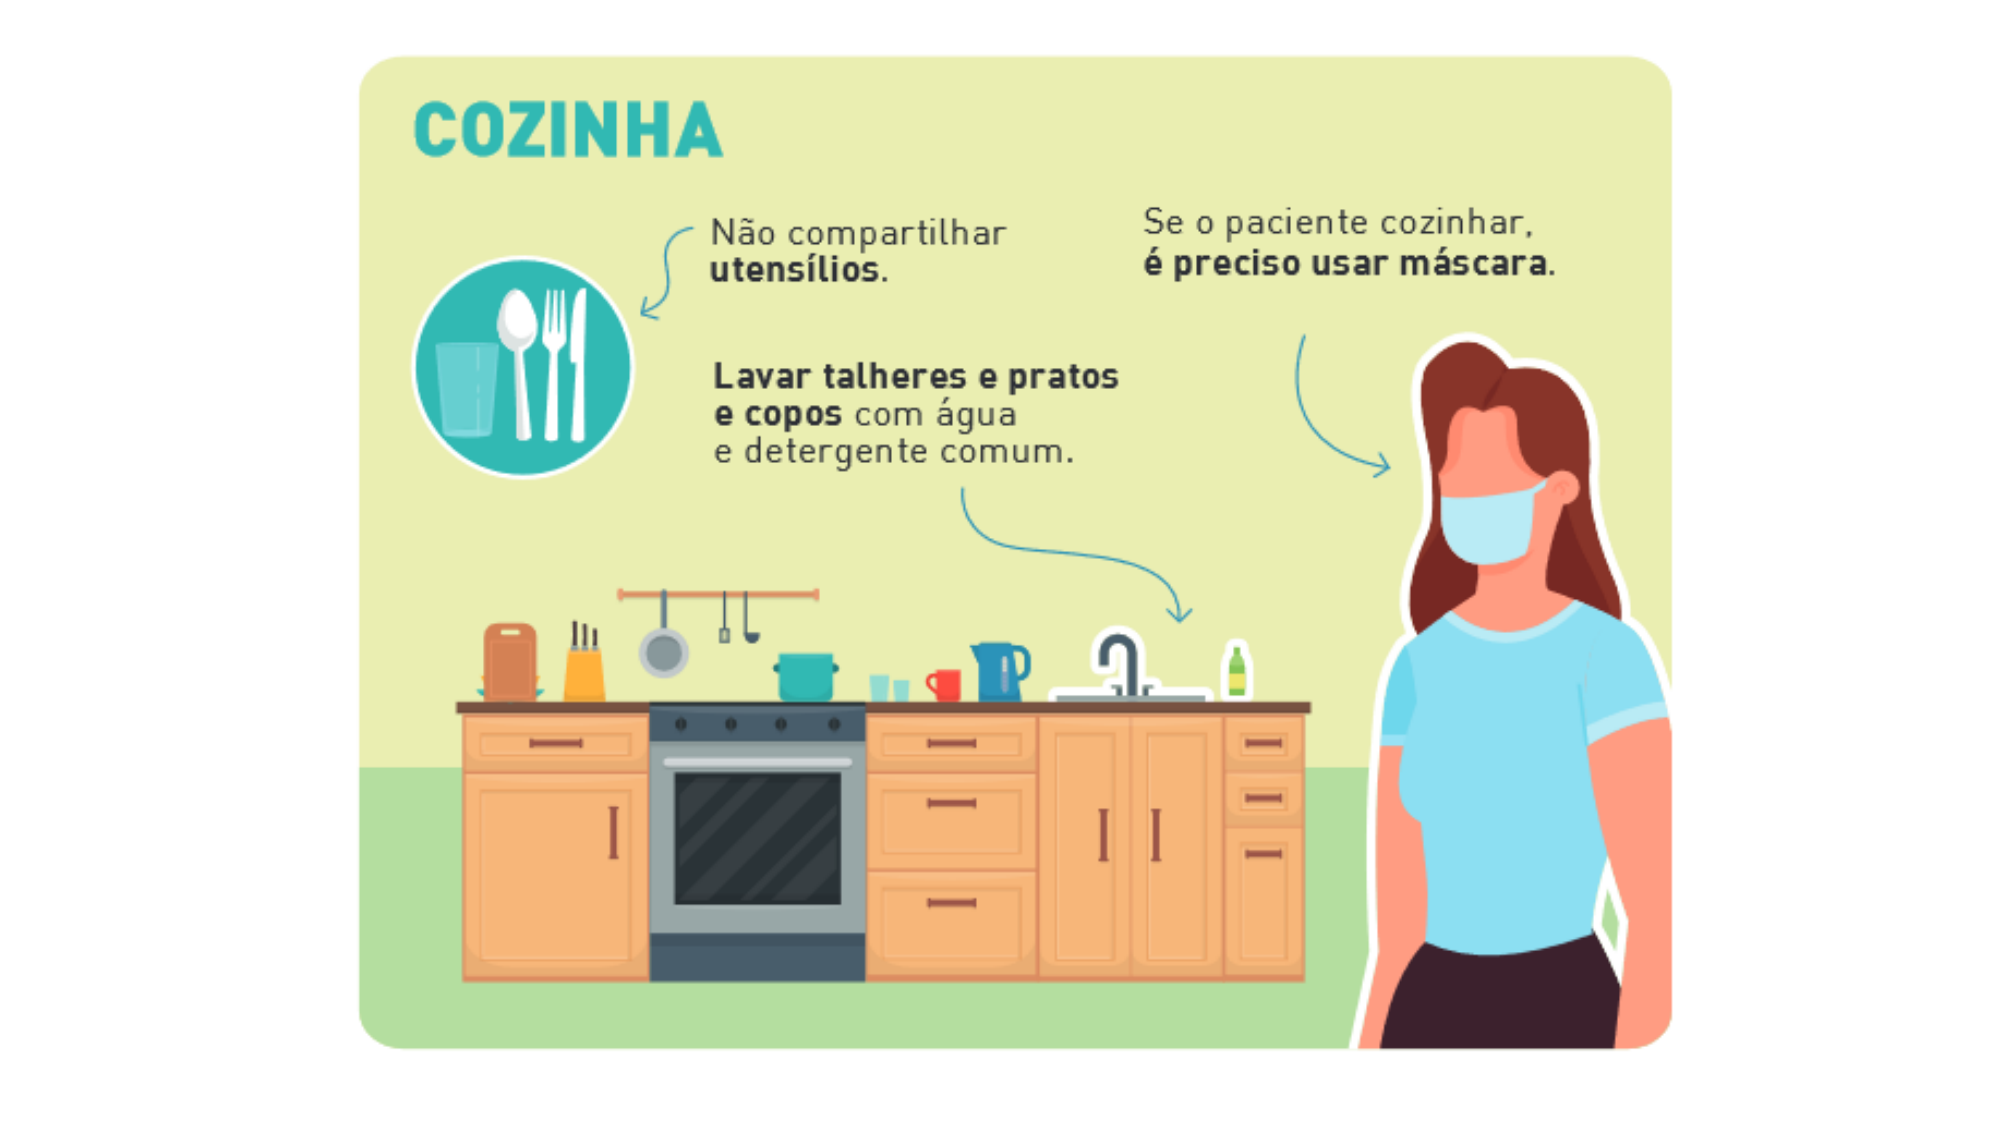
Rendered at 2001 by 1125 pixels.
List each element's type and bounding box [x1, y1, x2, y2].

picture [349, 49, 1679, 1060]
